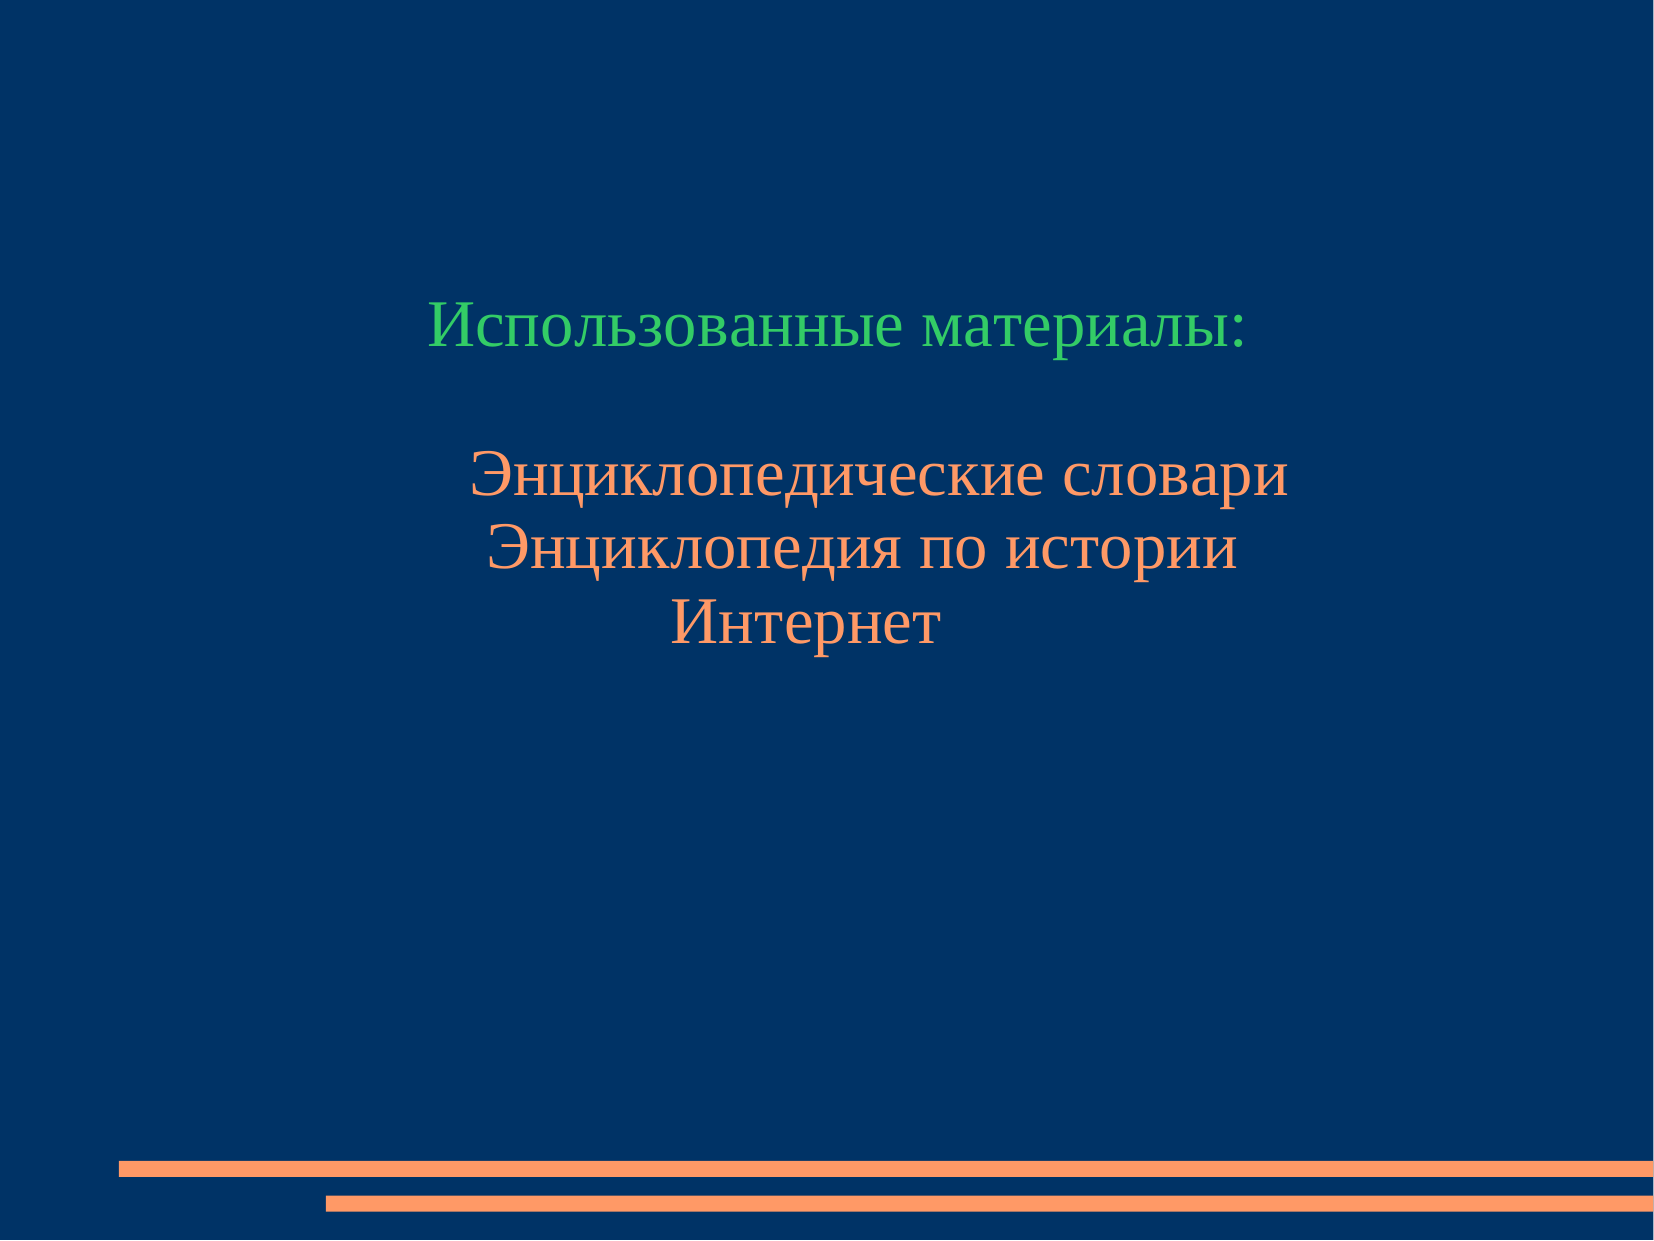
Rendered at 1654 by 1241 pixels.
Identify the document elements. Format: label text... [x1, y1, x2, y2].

subtitle Использованные материалы: Энциклопедические словари Энциклопедия по истории Интернет [118, 29, 1558, 916]
